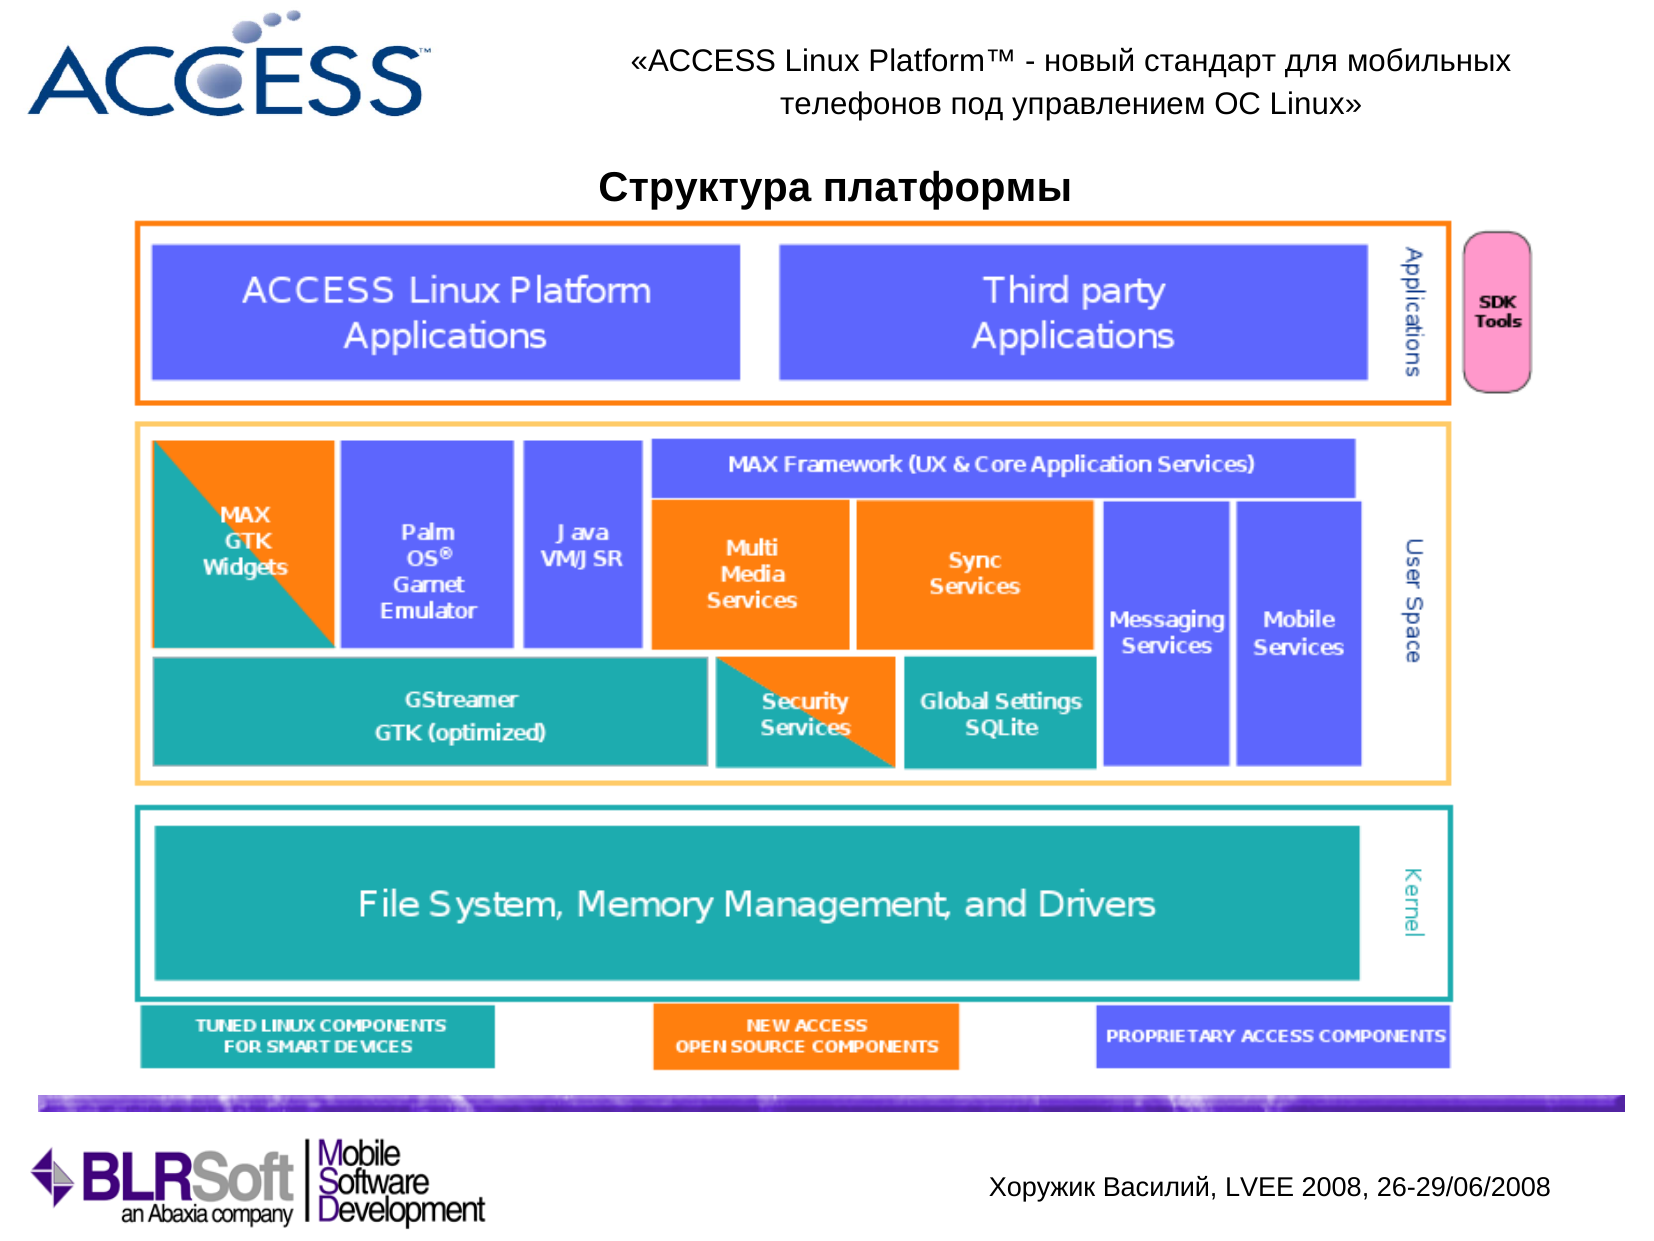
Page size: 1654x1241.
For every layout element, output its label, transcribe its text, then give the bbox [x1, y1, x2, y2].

picture [15, 1122, 502, 1241]
text_box Структура платформы [324, 126, 1347, 231]
picture [17, 5, 443, 119]
text_box Хоружик Василий, LVEE 2008, 26-29/06/2008 [885, 1122, 1654, 1241]
picture [38, 1095, 1625, 1112]
title «ACCESS Linux Platform™ - новый стандарт для мобильных телефонов под управлением ОС Linux» [560, 26, 1583, 130]
picture [100, 209, 1547, 1086]
